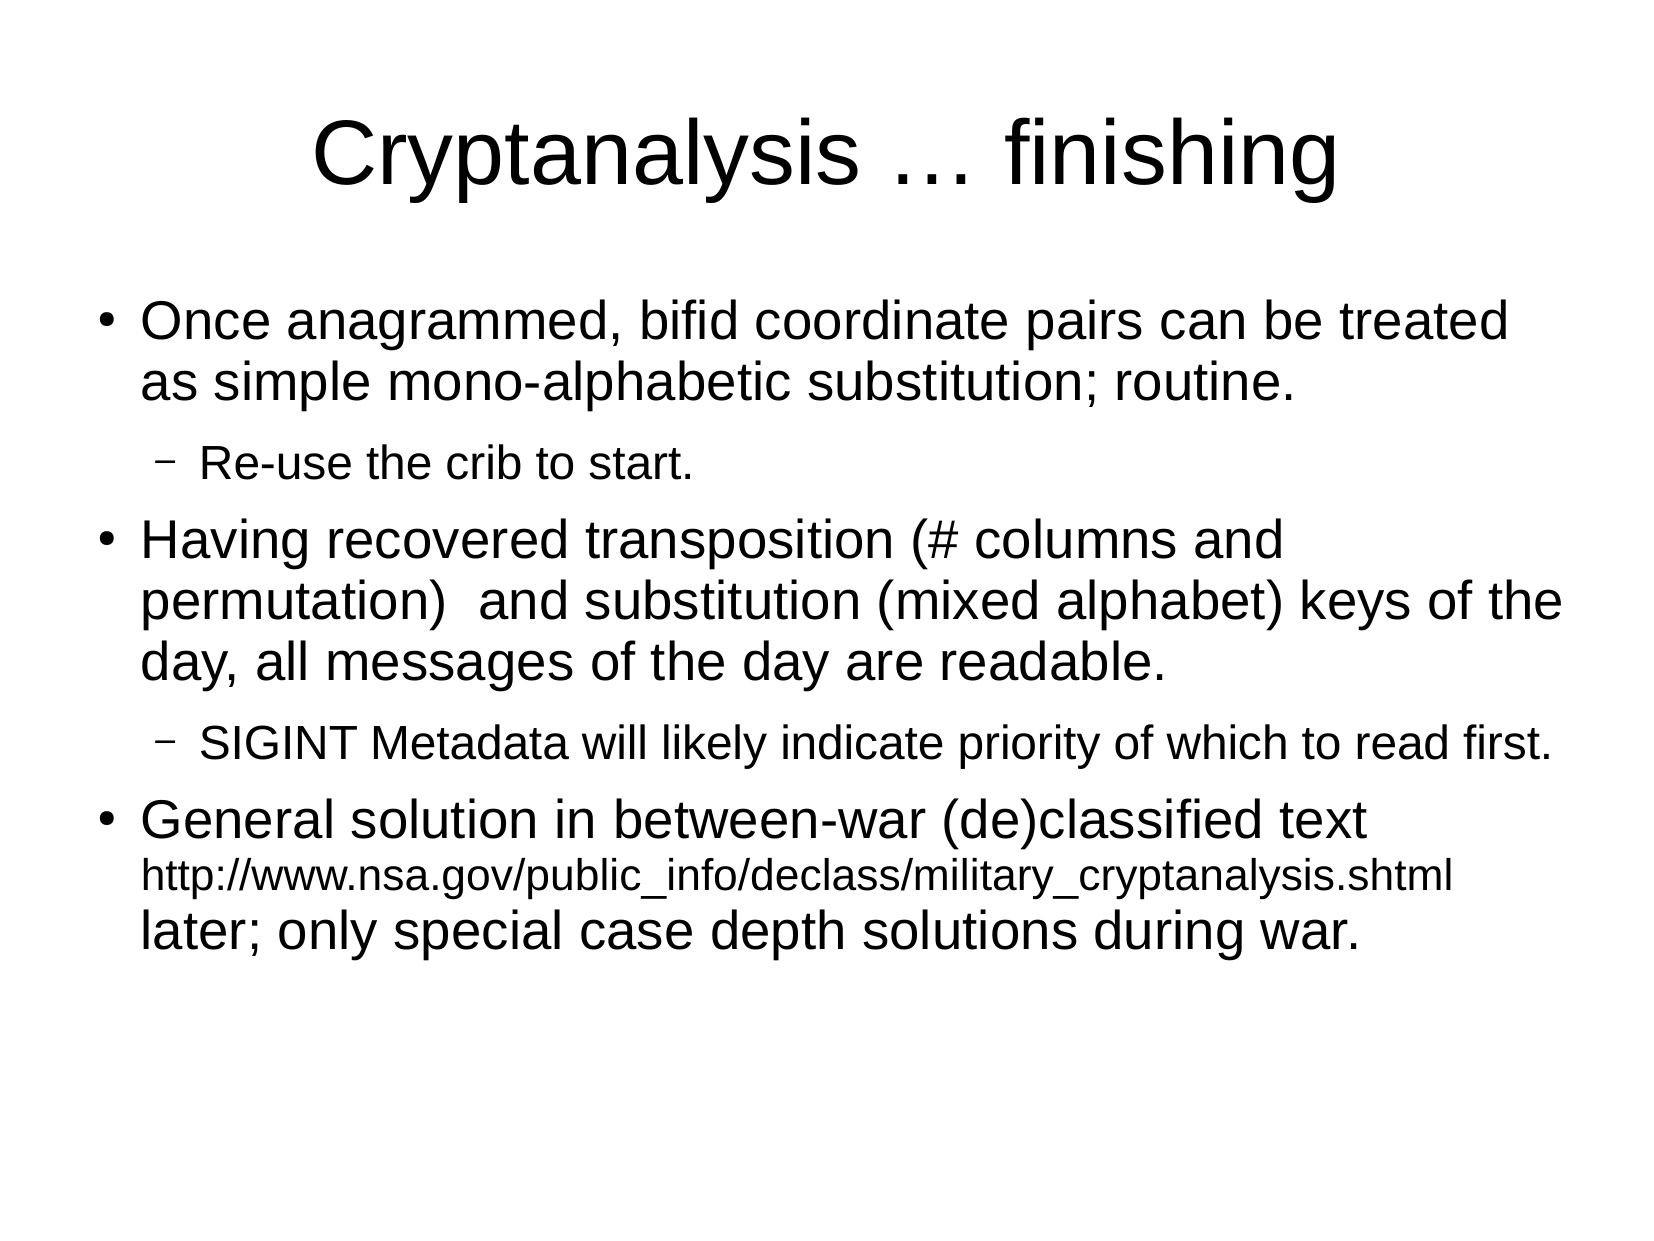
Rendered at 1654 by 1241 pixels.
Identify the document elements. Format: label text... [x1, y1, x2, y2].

list Once anagrammed, bifid coordinate pairs can be treated as simple mono-alphabetic substitution; routine. Re-use the crib to start. Having recovered transposition (# columns and permutation) and substitution (mixed alphabet) keys of the day, all messages of the day are readable. SIGINT Metadata will likely indicate priority of which to read first. General solution in between-war (de)classified text http://www.nsa.gov/public_info/declass/military_cryptanalysis.shtml later; only special case depth solutions during war. [82, 290, 1571, 1010]
title Cryptanalysis … finishing [82, 49, 1571, 257]
